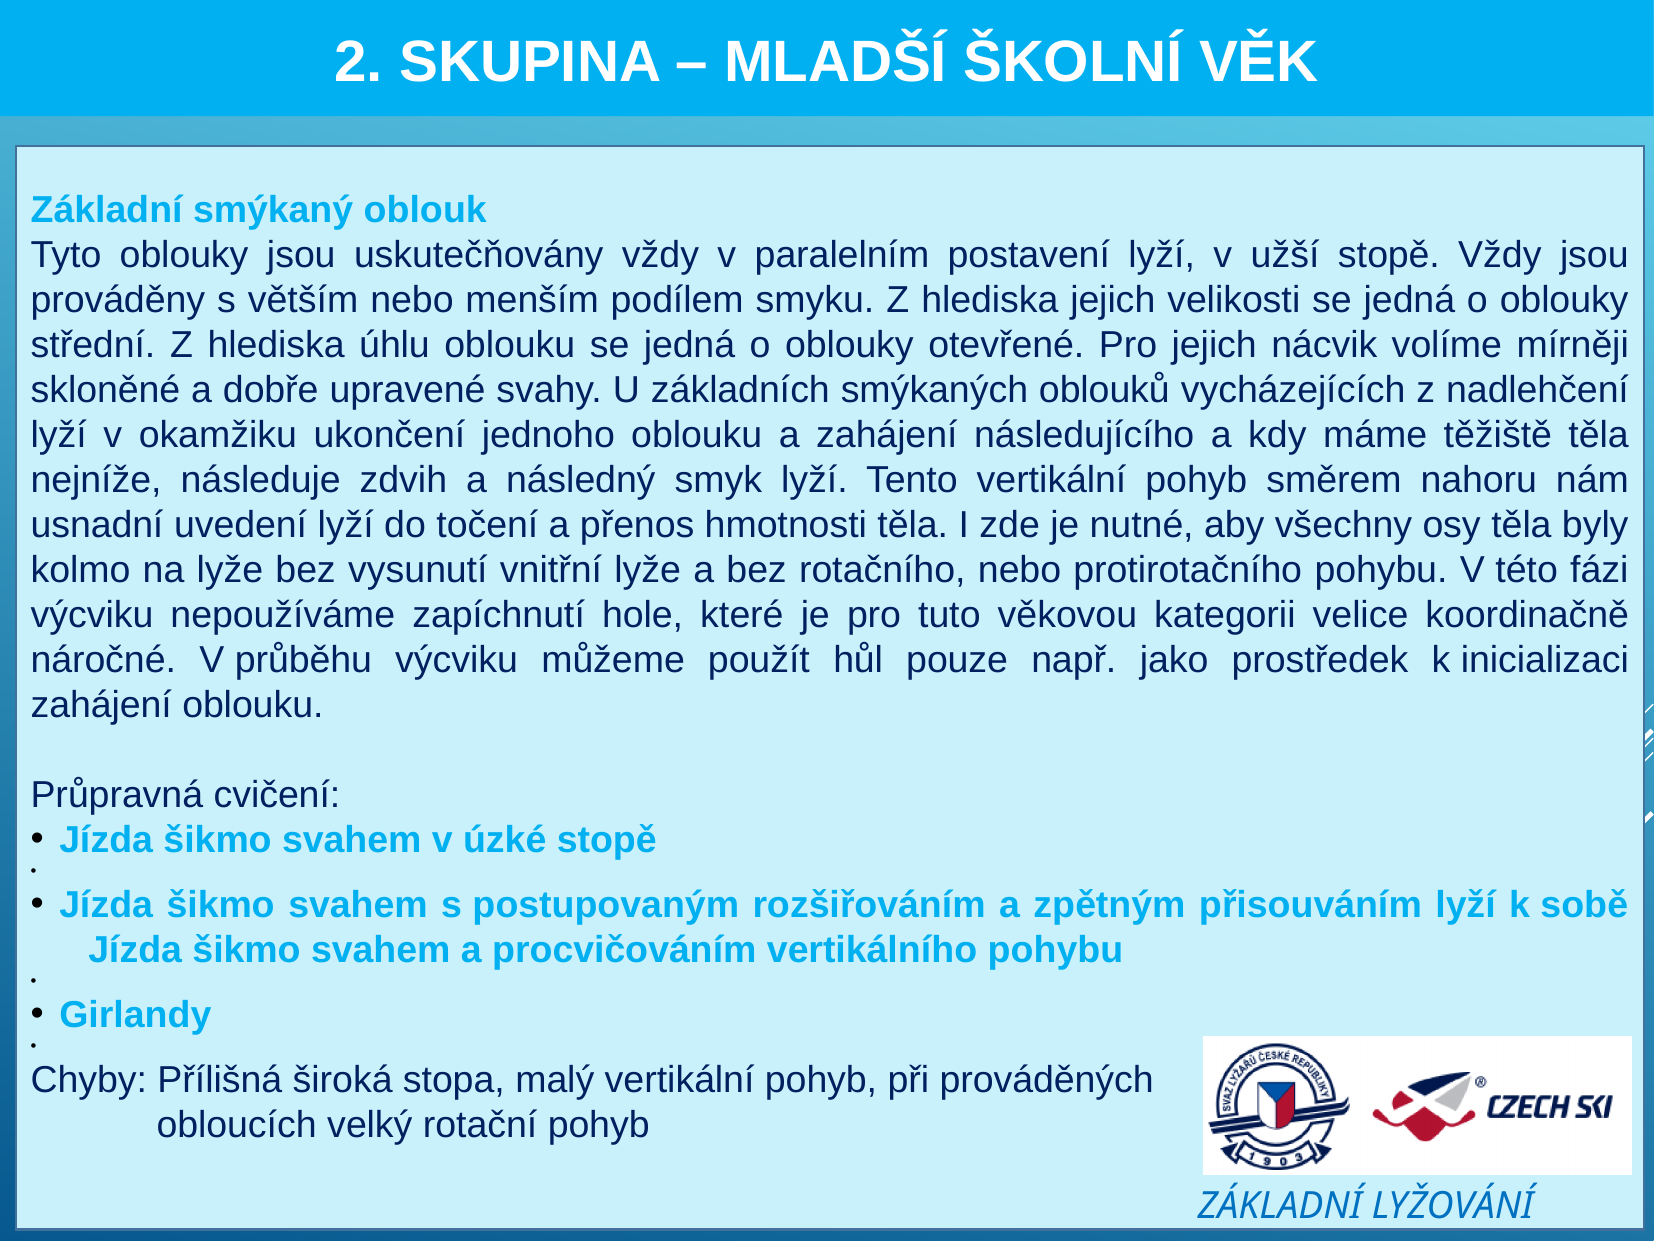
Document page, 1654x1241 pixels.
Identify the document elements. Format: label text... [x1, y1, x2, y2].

title 2. Skupina – mladší školní věk [0, 0, 1654, 117]
text_box Základní smýkaný oblouk Tyto oblouky jsou uskutečňovány vždy v paralelním postavení lyží, v užší stopě. Vždy jsou prováděny s větším nebo menším podílem smyku. Z hlediska jejich velikosti se jedná o oblouky střední. Z hlediska úhlu oblouku se jedná o oblouky otevřené. Pro jejich nácvik volíme mírněji skloněné a dobře upravené svahy. U základních smýkaných oblouků vycházejících z nadlehčení lyží v okamžiku ukončení jednoho oblouku a zahájení následujícího a kdy máme těžiště těla nejníže, následuje zdvih a následný smyk lyží. Tento vertikální pohyb směrem nahoru nám usnadní uvedení lyží do točení a přenos hmotnosti těla. I zde je nutné, aby všechny osy těla byly kolmo na lyže bez vysunutí vnitřní lyže a bez rotačního, nebo protirotačního pohybu. V této fázi výcviku nepoužíváme zapíchnutí hole, které je pro tuto věkovou kategorii velice koordinačně náročné. V průběhu výcviku můžeme použít hůl pouze např. jako prostředek k inicializaci zahájení oblouku. Průpravná cvičení: Jízda šikmo svahem v úzké stopě Jízda šikmo svahem s postupovaným rozšiřováním a zpětným přisouváním lyží k sobě Jízda šikmo svahem a procvičováním vertikálního pohybu Girlandy Chyby: Přílišná široká stopa, malý vertikální pohyb, při prováděných obloucích velký rotační pohyb [15, 145, 1645, 1230]
picture [1202, 1036, 1632, 1173]
text_box ZÁKLADNÍ LYŽOVÁNÍ [1182, 1173, 1644, 1235]
